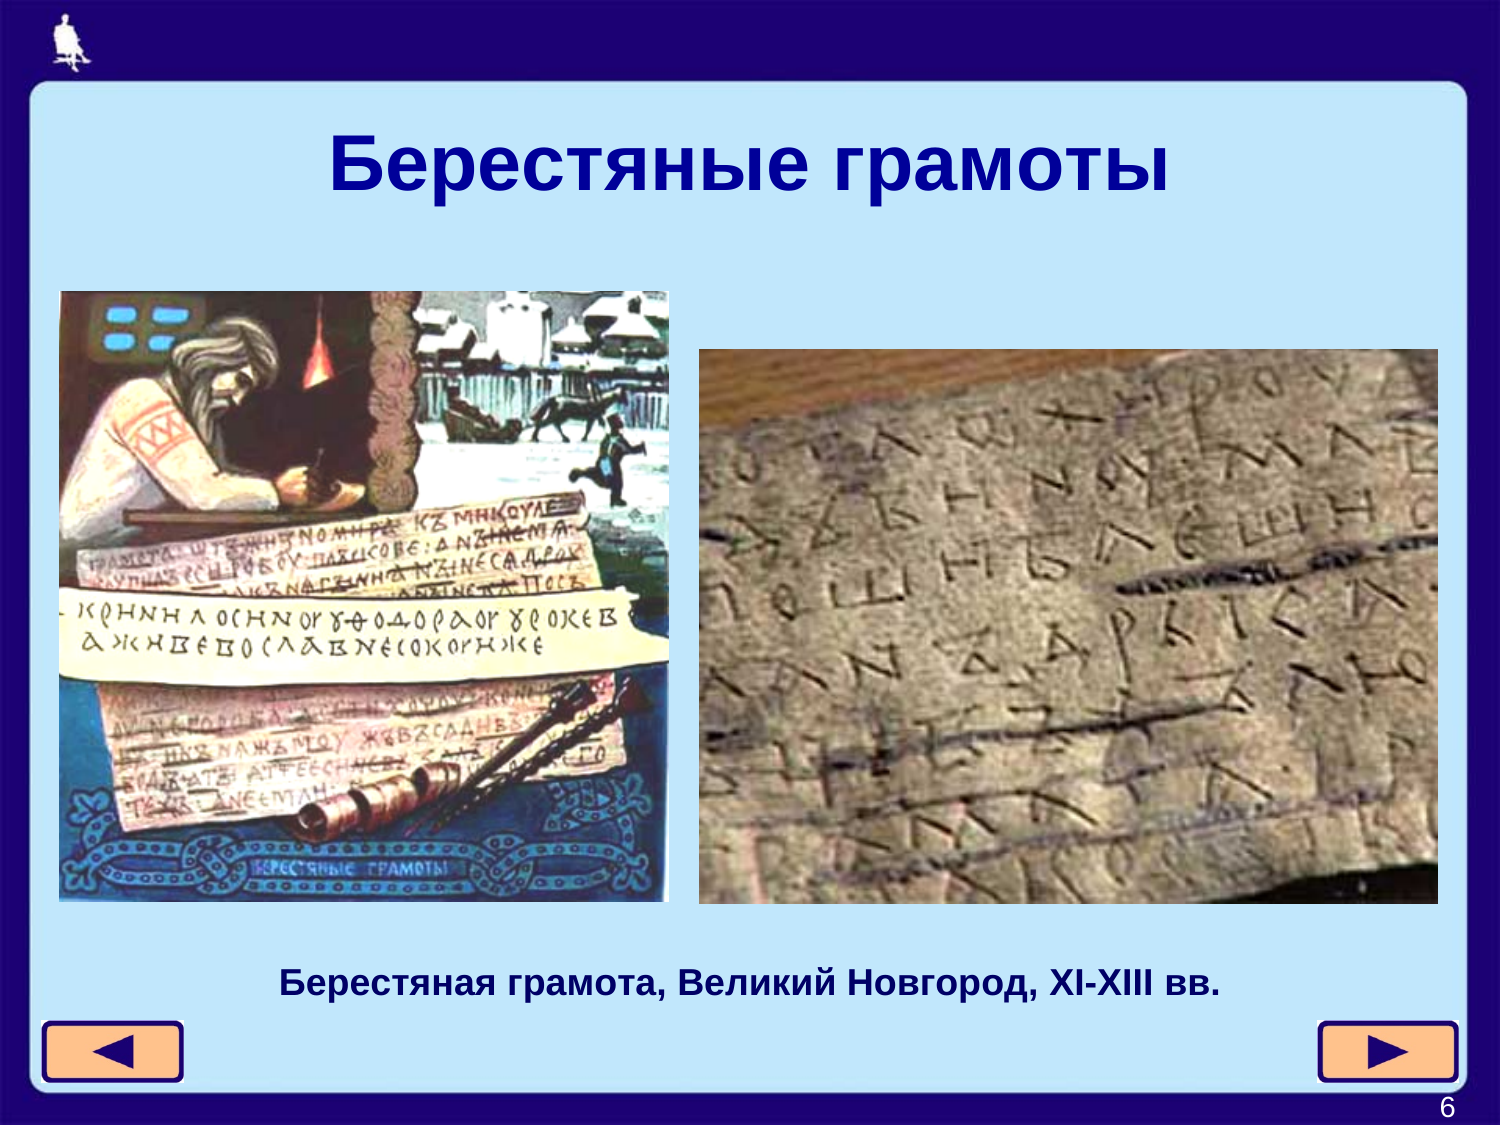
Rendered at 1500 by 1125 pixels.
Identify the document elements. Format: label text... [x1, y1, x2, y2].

title Берестяные грамоты [37, 37, 1463, 280]
text_box Берестяная грамота, Великий Новгород, XI-XIII вв. [188, 949, 1312, 1011]
chart [59, 291, 669, 902]
text_box <номер> [1120, 1080, 1471, 1125]
picture [0, 0, 1500, 1125]
